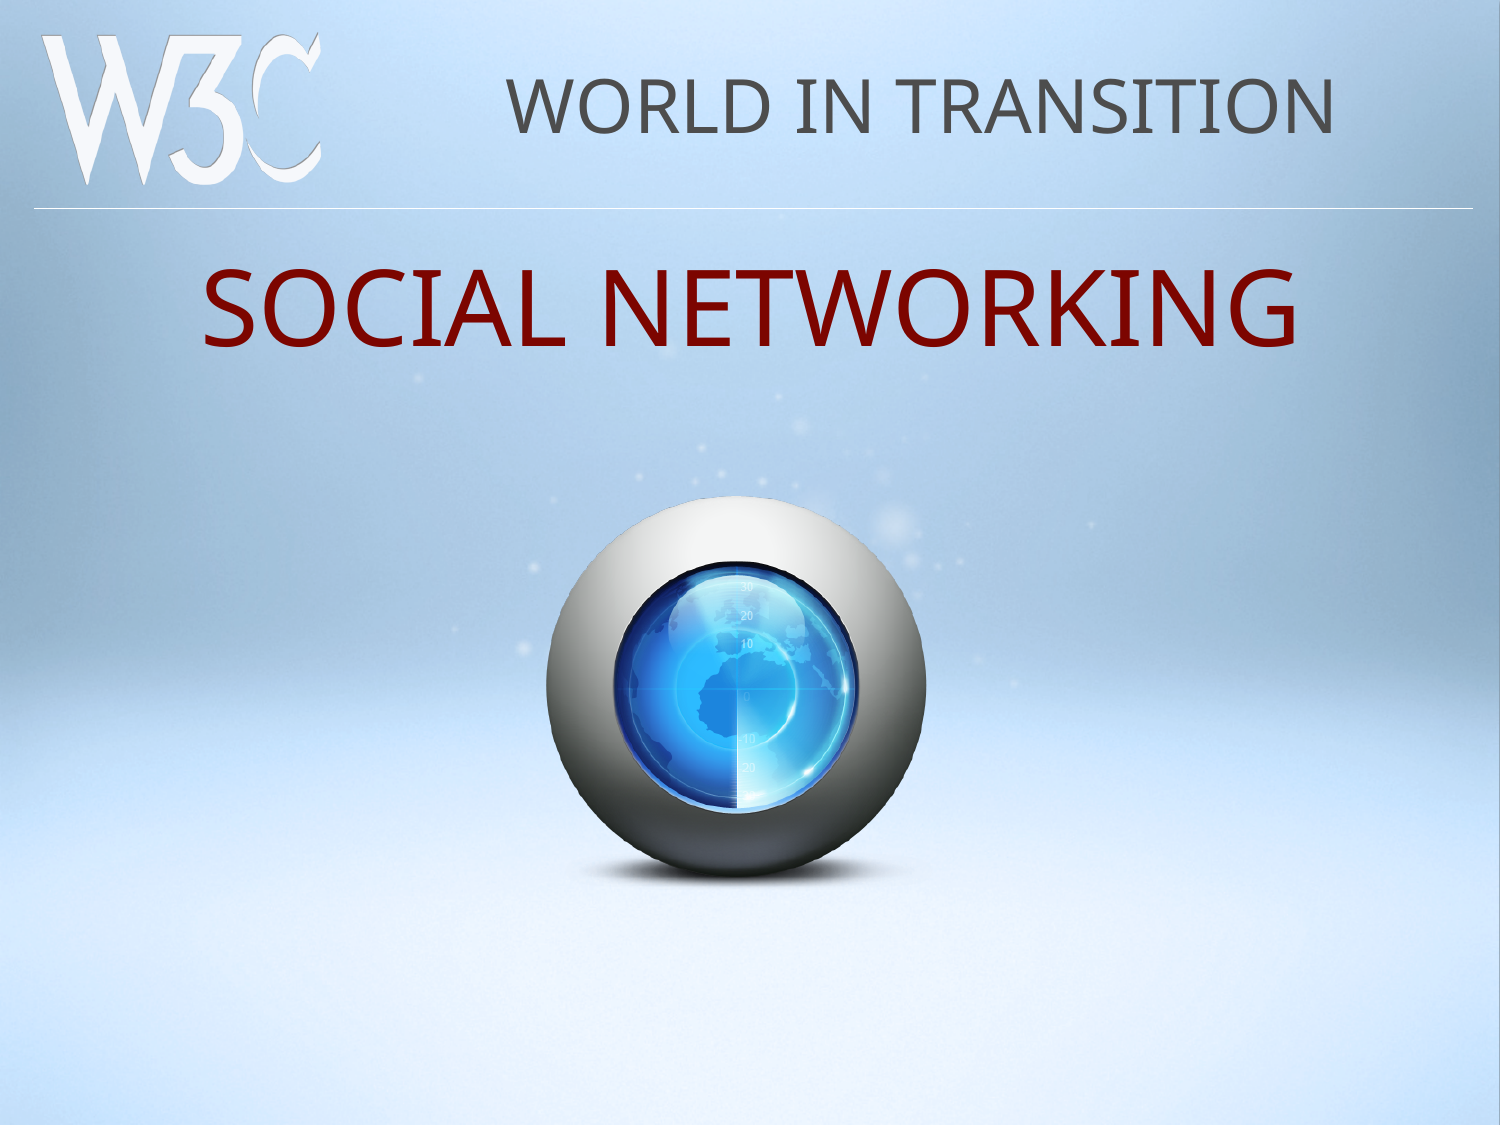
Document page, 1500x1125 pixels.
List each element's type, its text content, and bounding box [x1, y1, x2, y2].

title SOCIAL NETWORKING [42, 234, 1461, 374]
text_box WORLD IN TRANSITION [345, 58, 1500, 149]
picture [0, 0, 1500, 1125]
